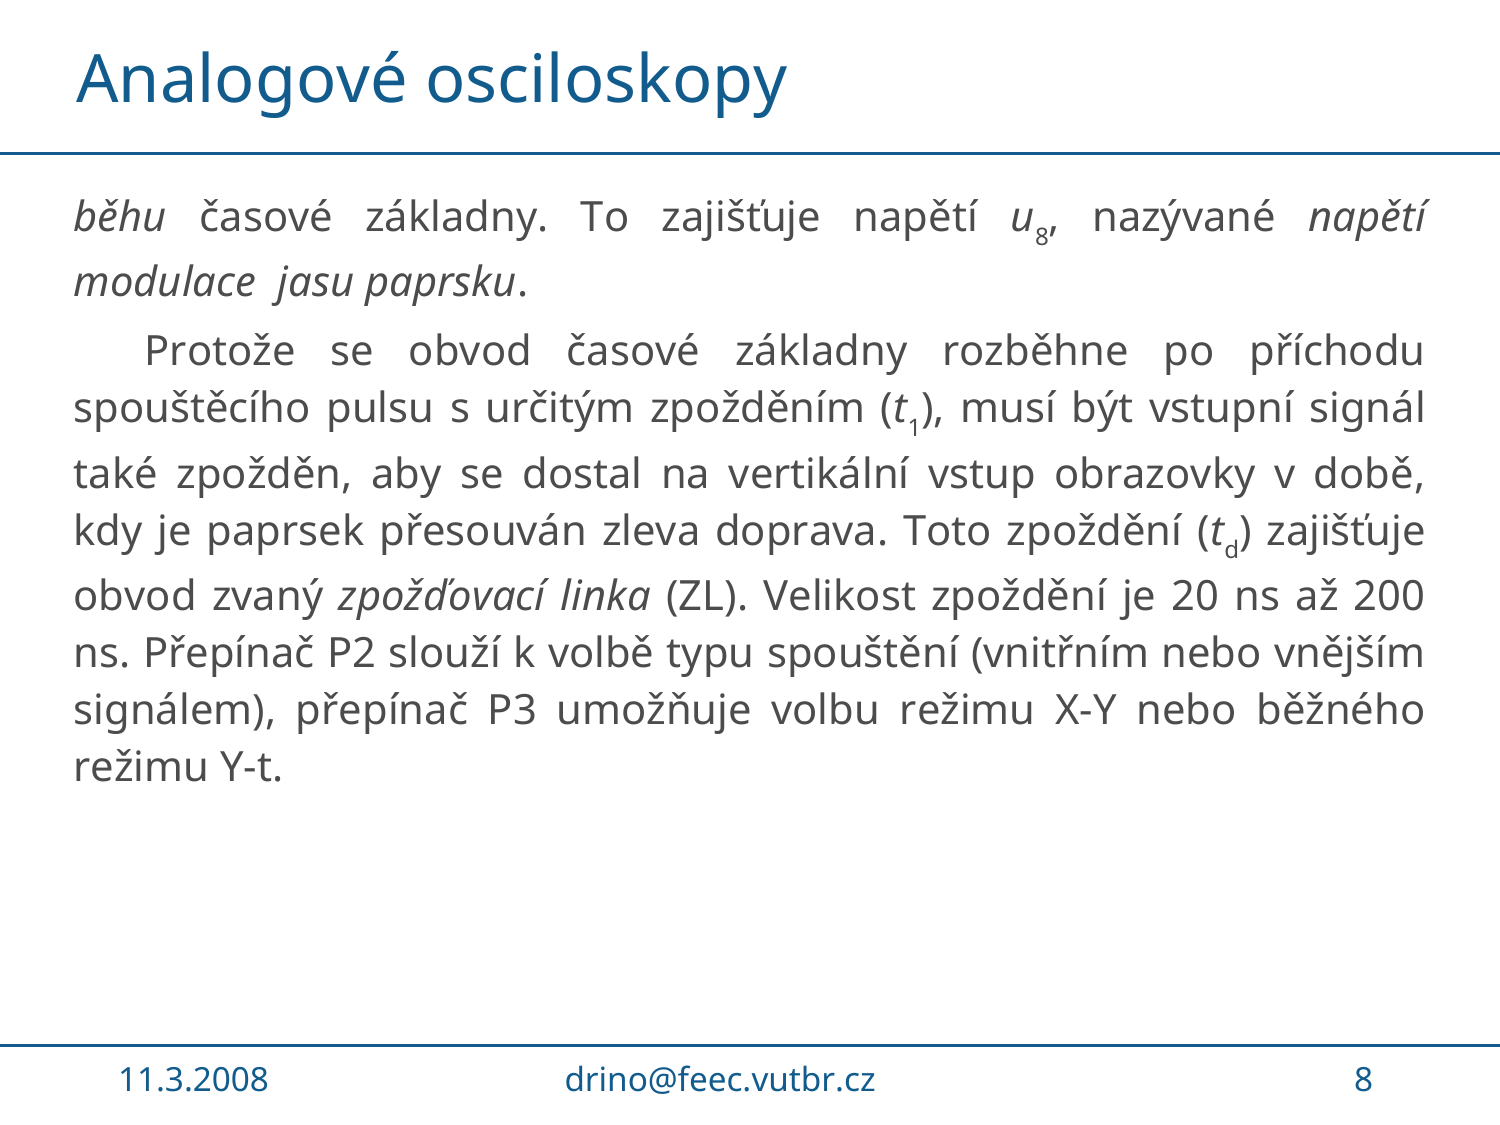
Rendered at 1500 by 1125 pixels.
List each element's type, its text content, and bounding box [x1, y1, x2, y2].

title Analogové osciloskopy [0, 0, 1500, 152]
text_box běhu časové základny. To zajišťuje napětí u8, nazývané napětí modulace jasu paprsku. Protože se obvod časové základny rozběhne po příchodu spouštěcího pulsu s určitým zpožděním (t1), musí být vstupní signál také zpožděn, aby se dostal na vertikální vstup obrazovky v době, kdy je paprsek přesouván zleva doprava. Toto zpoždění (td) zajišťuje obvod zvaný zpožďovací linka (ZL). Velikost zpoždění je 20 ns až 200 ns. Přepínač P2 slouží k volbě typu spouštění (vnitřním nebo vnějším signálem), přepínač P3 umožňuje volbu režimu X-Y nebo běžného režimu Y-t. [59, 178, 1442, 802]
text_box 11.3.2008 [103, 1049, 432, 1125]
text_box drino@feec.vutbr.cz [454, 1049, 987, 1125]
text_box 10 [1075, 1049, 1388, 1125]
